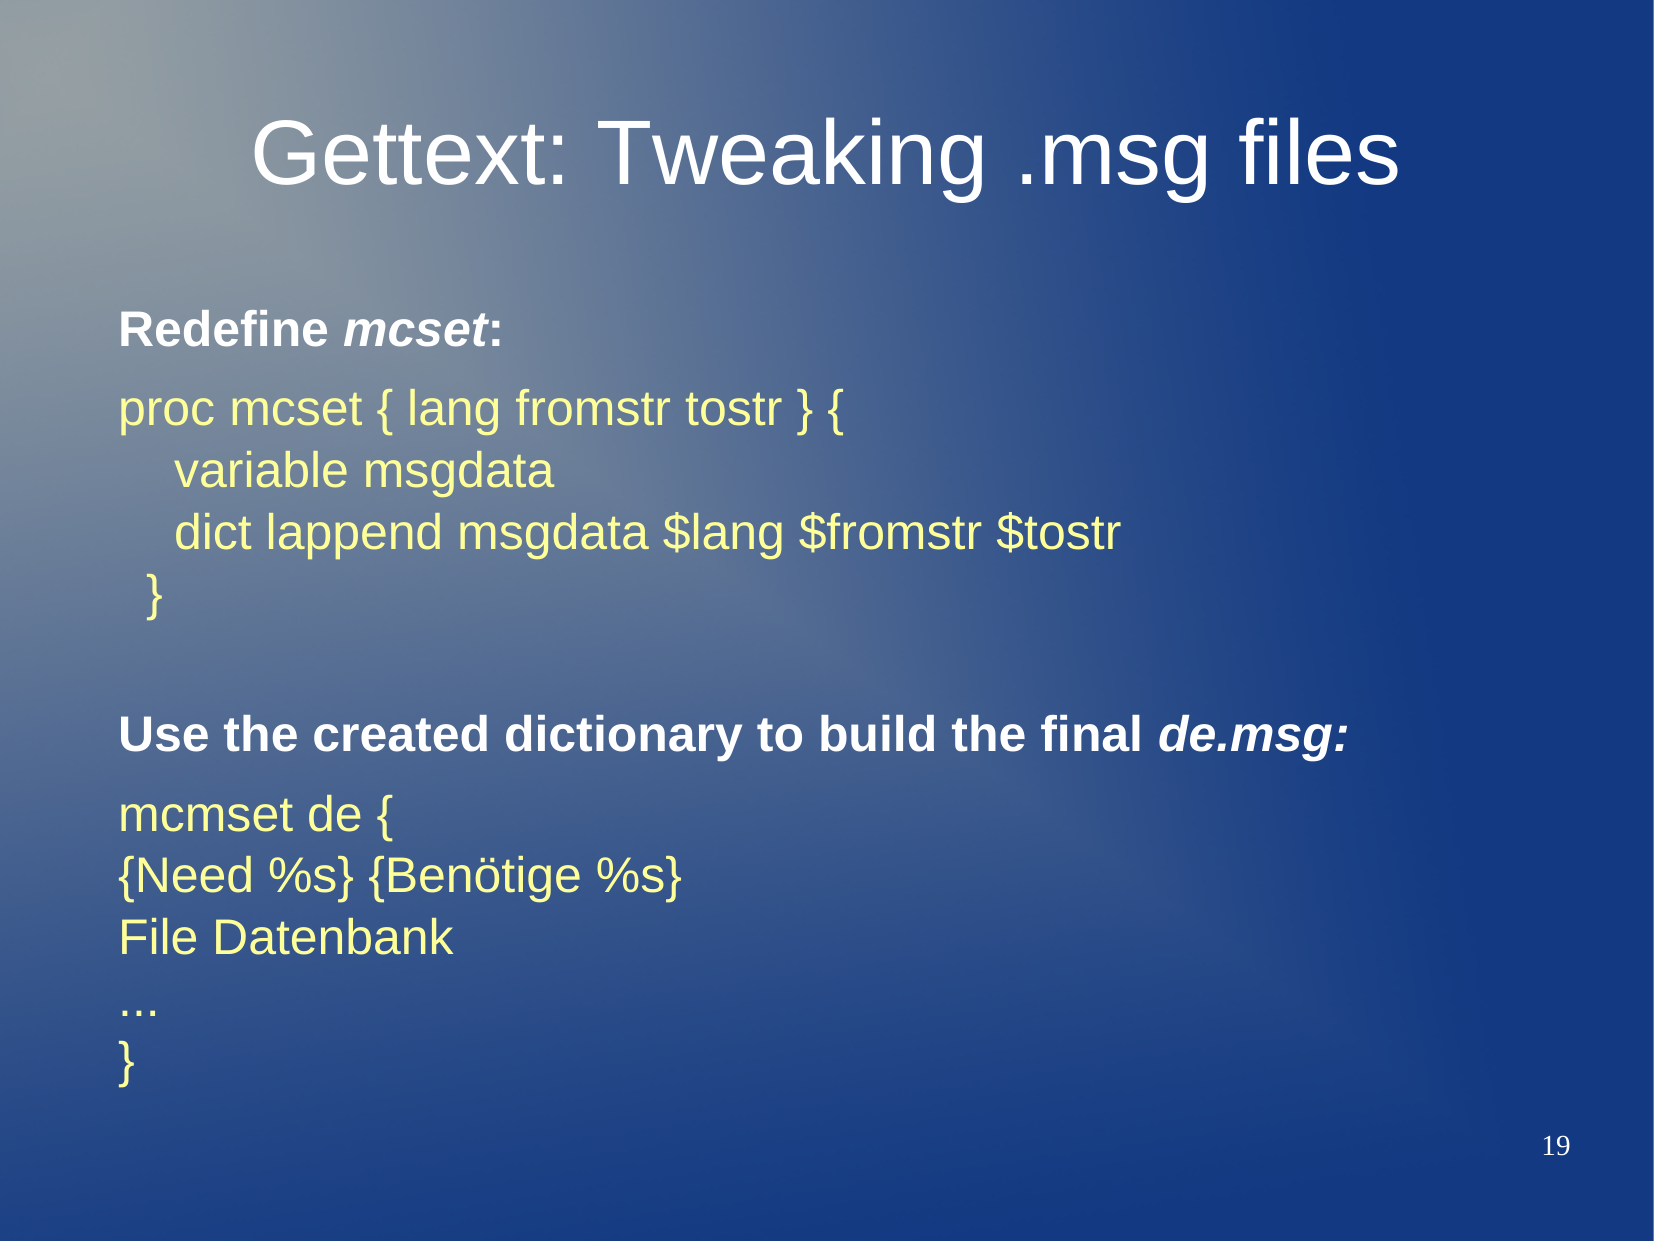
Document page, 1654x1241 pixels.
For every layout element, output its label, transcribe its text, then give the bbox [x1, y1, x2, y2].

text_box Redefine mcset: proc mcset { lang fromstr tostr } { variable msgdata dict lappend msgdata $lang $fromstr $tostr } Use the created dictionary to build the final de.msg: mcmset de { {Need %s} {Benötige %s} File Datenbank ... } [118, 301, 1477, 1090]
title Gettext: Tweaking .msg files [82, 49, 1571, 257]
picture [0, 0, 1654, 1241]
